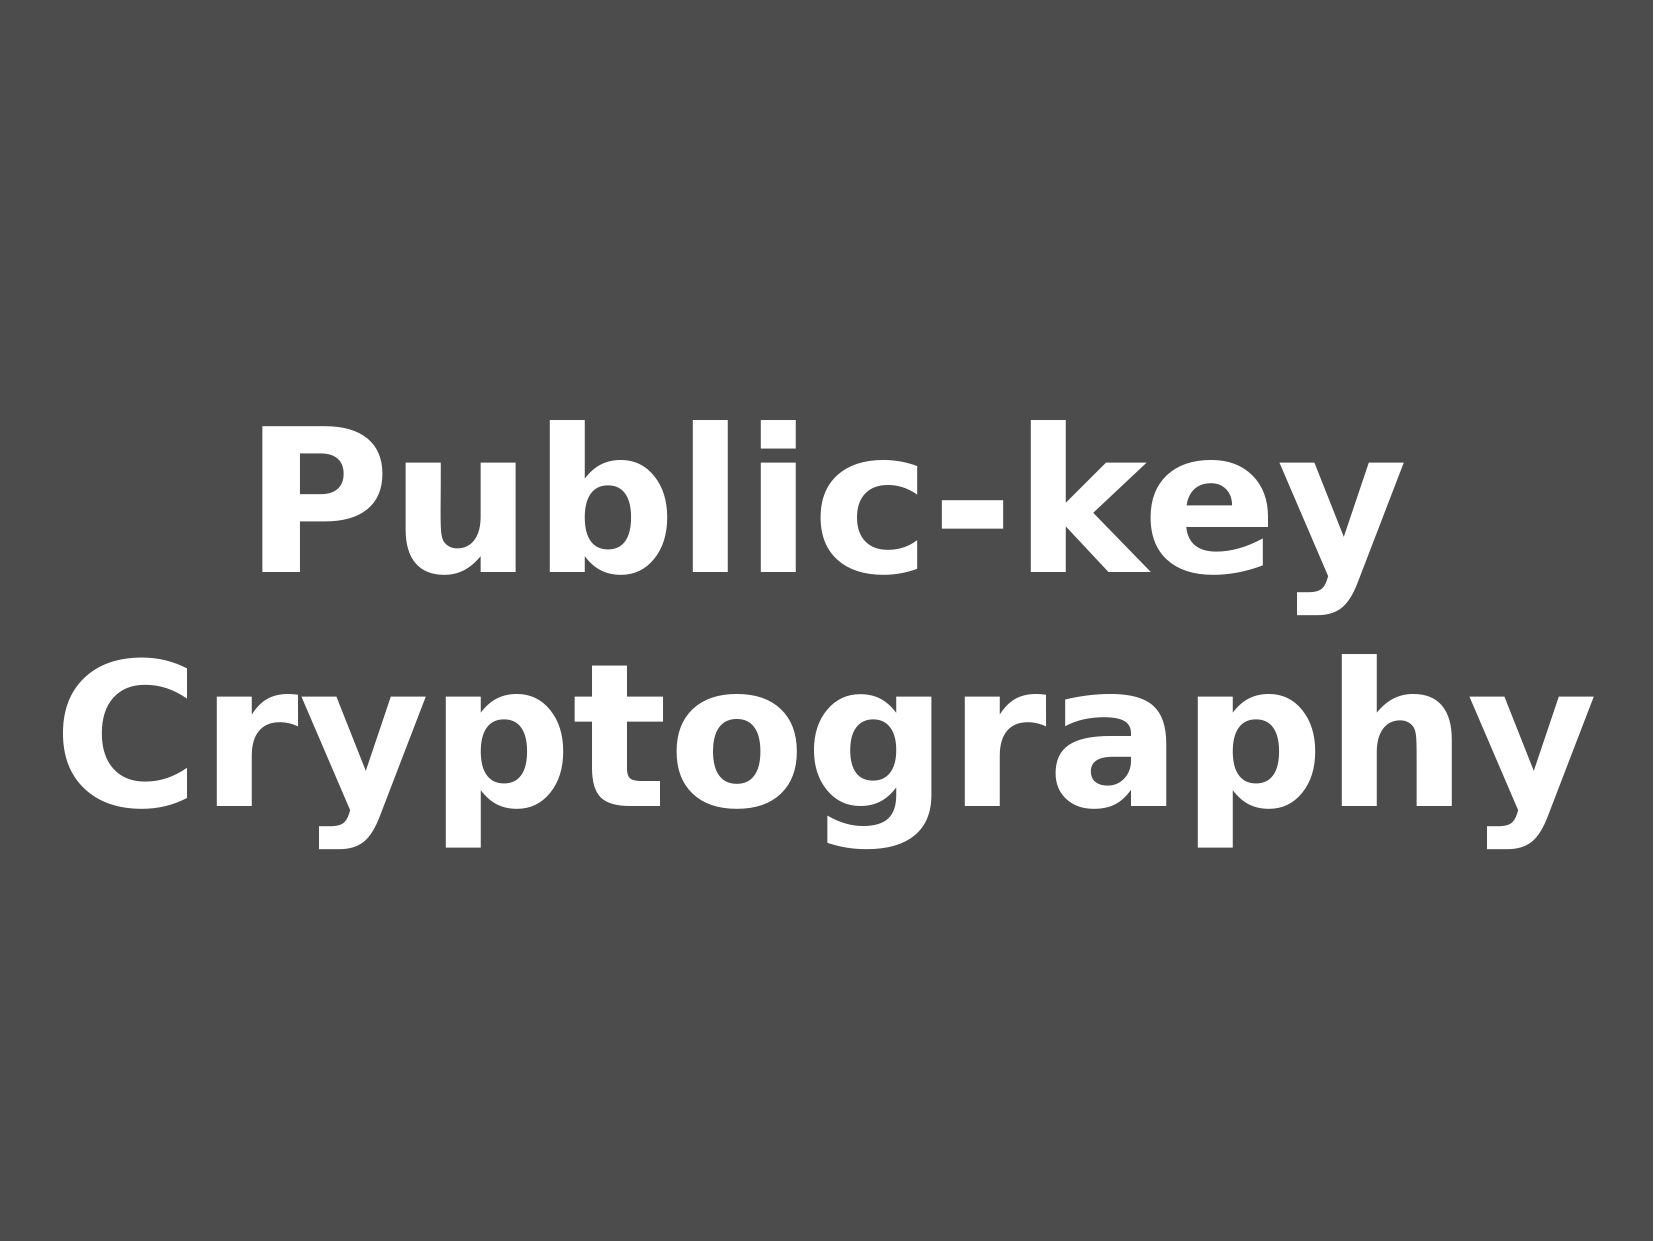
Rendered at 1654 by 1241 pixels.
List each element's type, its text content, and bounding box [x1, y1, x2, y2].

text_box Public-key Cryptography [0, 379, 1653, 861]
